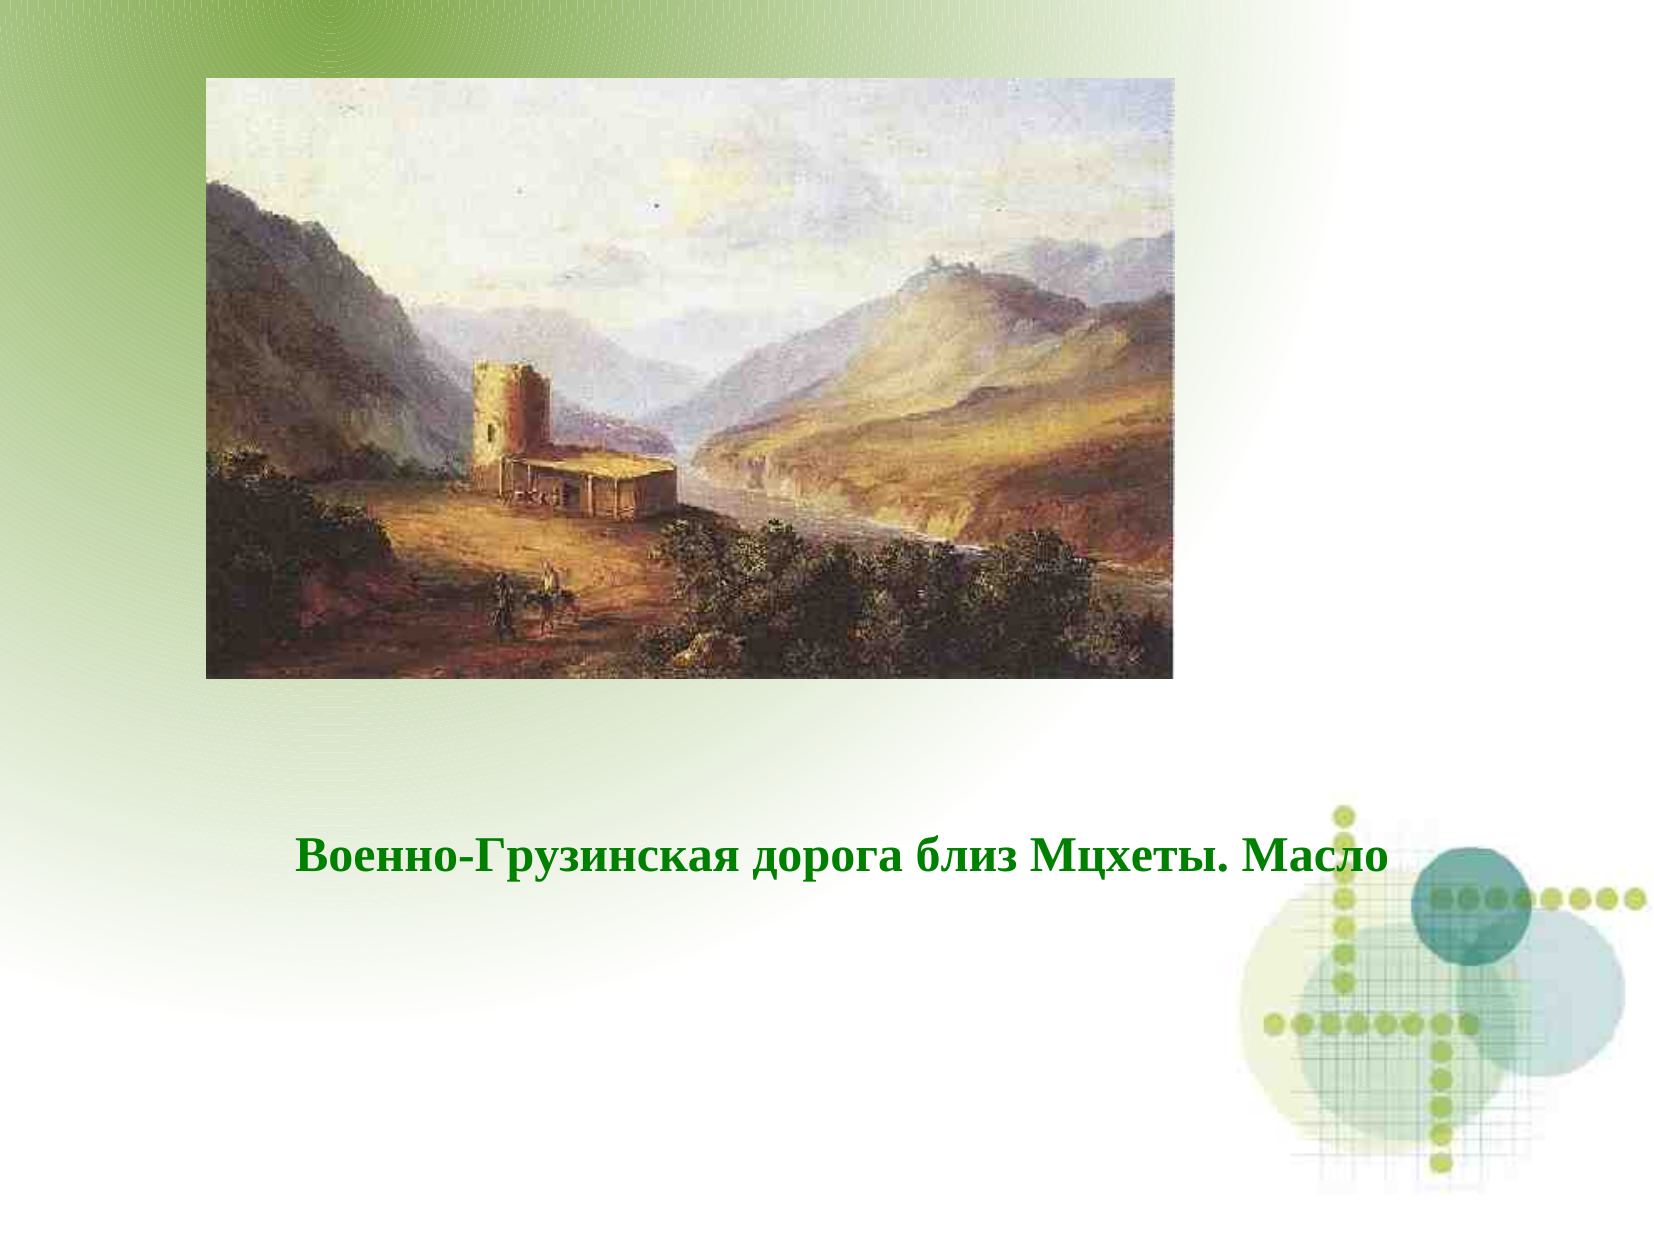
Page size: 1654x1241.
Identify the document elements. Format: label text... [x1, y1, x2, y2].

picture [206, 78, 1175, 679]
list Военно-Грузинская дорога близ Мцхеты. Масло [82, 826, 1571, 1241]
picture [1224, 792, 1654, 1211]
